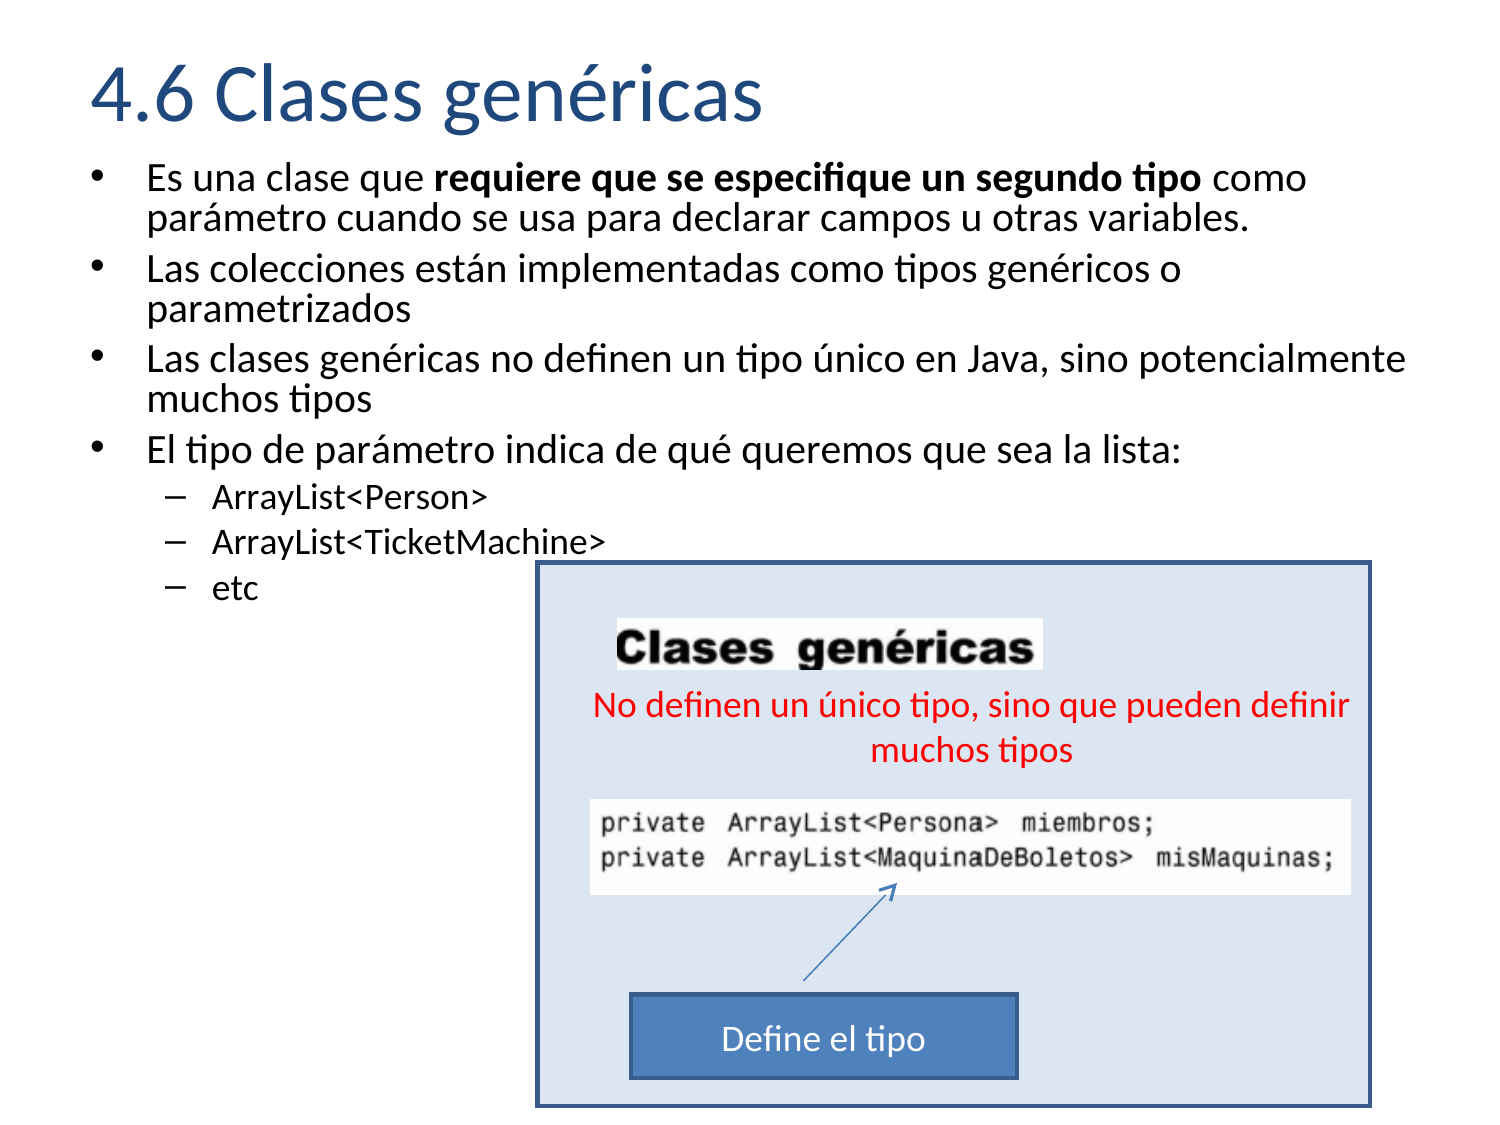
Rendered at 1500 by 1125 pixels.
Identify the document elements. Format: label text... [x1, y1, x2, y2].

picture [590, 799, 1351, 895]
list Es una clase que requiere que se especifique un segundo tipo como parámetro cuando se usa para declarar campos u otras variables. Las colecciones están implementadas como tipos genéricos o parametrizados Las clases genéricas no definen un tipo único en Java, sino potencialmente muchos tipos El tipo de parámetro indica de qué queremos que sea la lista: ArrayList<Person> ArrayList<TicketMachine> etc [75, 152, 1426, 619]
text_box [537, 562, 1371, 1106]
picture [617, 618, 1043, 670]
text_box No definen un único tipo, sino que pueden definir muchos tipos [574, 673, 1371, 776]
title 4.6 Clases genéricas [75, 45, 1426, 132]
text_box Define el tipo [630, 994, 1018, 1079]
